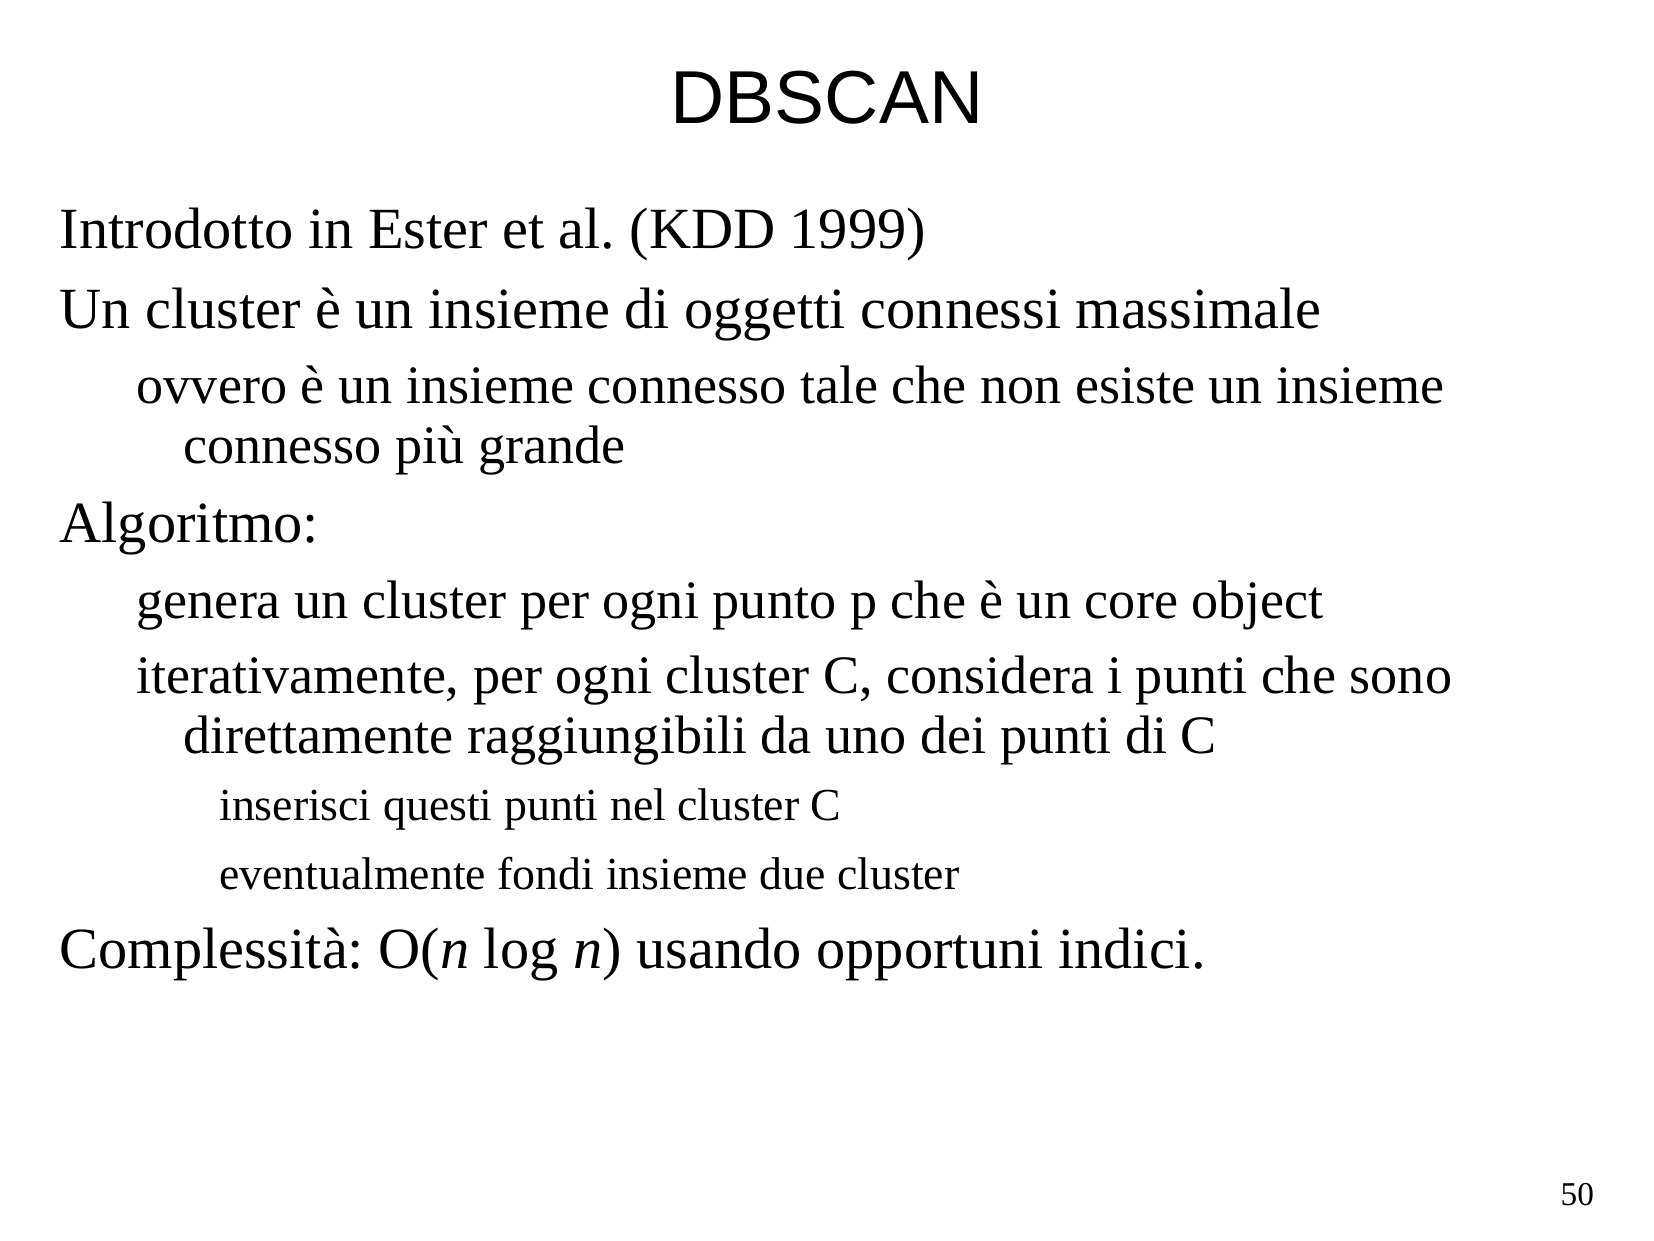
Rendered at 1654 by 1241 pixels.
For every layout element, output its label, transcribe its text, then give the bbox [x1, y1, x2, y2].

list Introdotto in Ester et al. (KDD 1999) Un cluster è un insieme di oggetti connessi massimale ovvero è un insieme connesso tale che non esiste un insieme connesso più grande Algoritmo: genera un cluster per ogni punto p che è un core object iterativamente, per ogni cluster C, considera i punti che sono direttamente raggiungibili da uno dei punti di C inserisci questi punti nel cluster C eventualmente fondi insieme due cluster Complessità: O(n log n) usando opportuni indici. [42, 196, 1612, 1187]
title DBSCAN [37, 30, 1617, 166]
